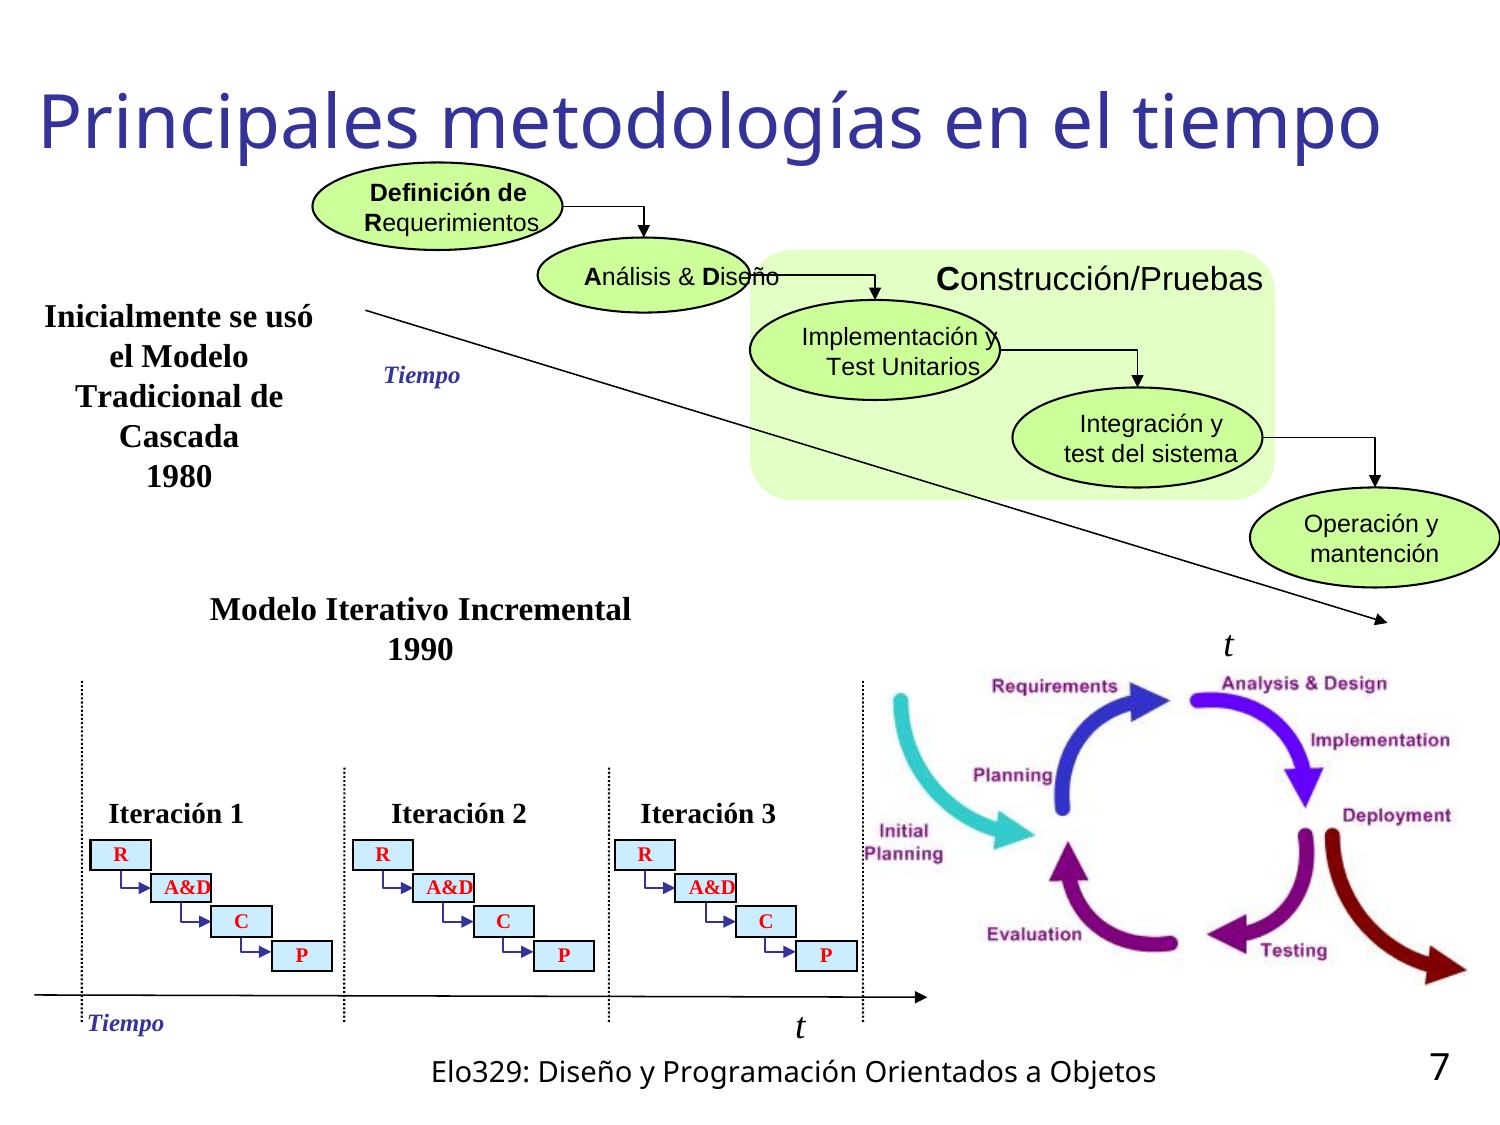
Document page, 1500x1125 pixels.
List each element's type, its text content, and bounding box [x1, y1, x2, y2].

text_box [750, 351, 1276, 501]
text_box Iteración 3 [625, 778, 801, 839]
text_box P [533, 941, 595, 972]
text_box P [271, 941, 333, 972]
text_box [935, 305, 1276, 437]
text_box Iteración 2 [376, 778, 552, 839]
text_box t [780, 998, 845, 1054]
text_box [750, 276, 874, 343]
text_box P [796, 941, 857, 972]
text_box A&D [413, 873, 474, 903]
text_box A&D [150, 873, 212, 903]
text_box Iteración 1 [93, 778, 269, 839]
text_box Operación y mantención [1249, 487, 1500, 588]
text_box A&D [675, 873, 736, 903]
text_box Definición de Requerimientos [312, 162, 563, 250]
text_box C [735, 905, 797, 938]
text_box [750, 429, 983, 501]
text_box t [1208, 612, 1273, 669]
text_box Tiempo [369, 355, 475, 396]
text_box Análisis & Diseño [537, 237, 750, 313]
text_box Integración y test del sistema [1012, 387, 1263, 488]
text_box [755, 249, 912, 302]
text_box C [473, 905, 534, 938]
picture [864, 669, 1468, 986]
text_box R [352, 839, 414, 871]
text_box [768, 276, 776, 284]
text_box R [90, 839, 151, 871]
text_box Inicialmente se usó el Modelo Tradicional de Cascada 1980 [20, 287, 338, 502]
text_box Implementación y Test Unitarios [749, 299, 1000, 400]
text_box Tiempo [73, 1003, 179, 1044]
text_box R [615, 839, 676, 871]
text_box Modelo Iterativo Incremental 1990 [141, 580, 701, 675]
title Principales metodologías en el tiempo [37, 41, 1500, 197]
text_box Construcción/Pruebas [912, 249, 1288, 305]
text_box C [211, 905, 272, 938]
